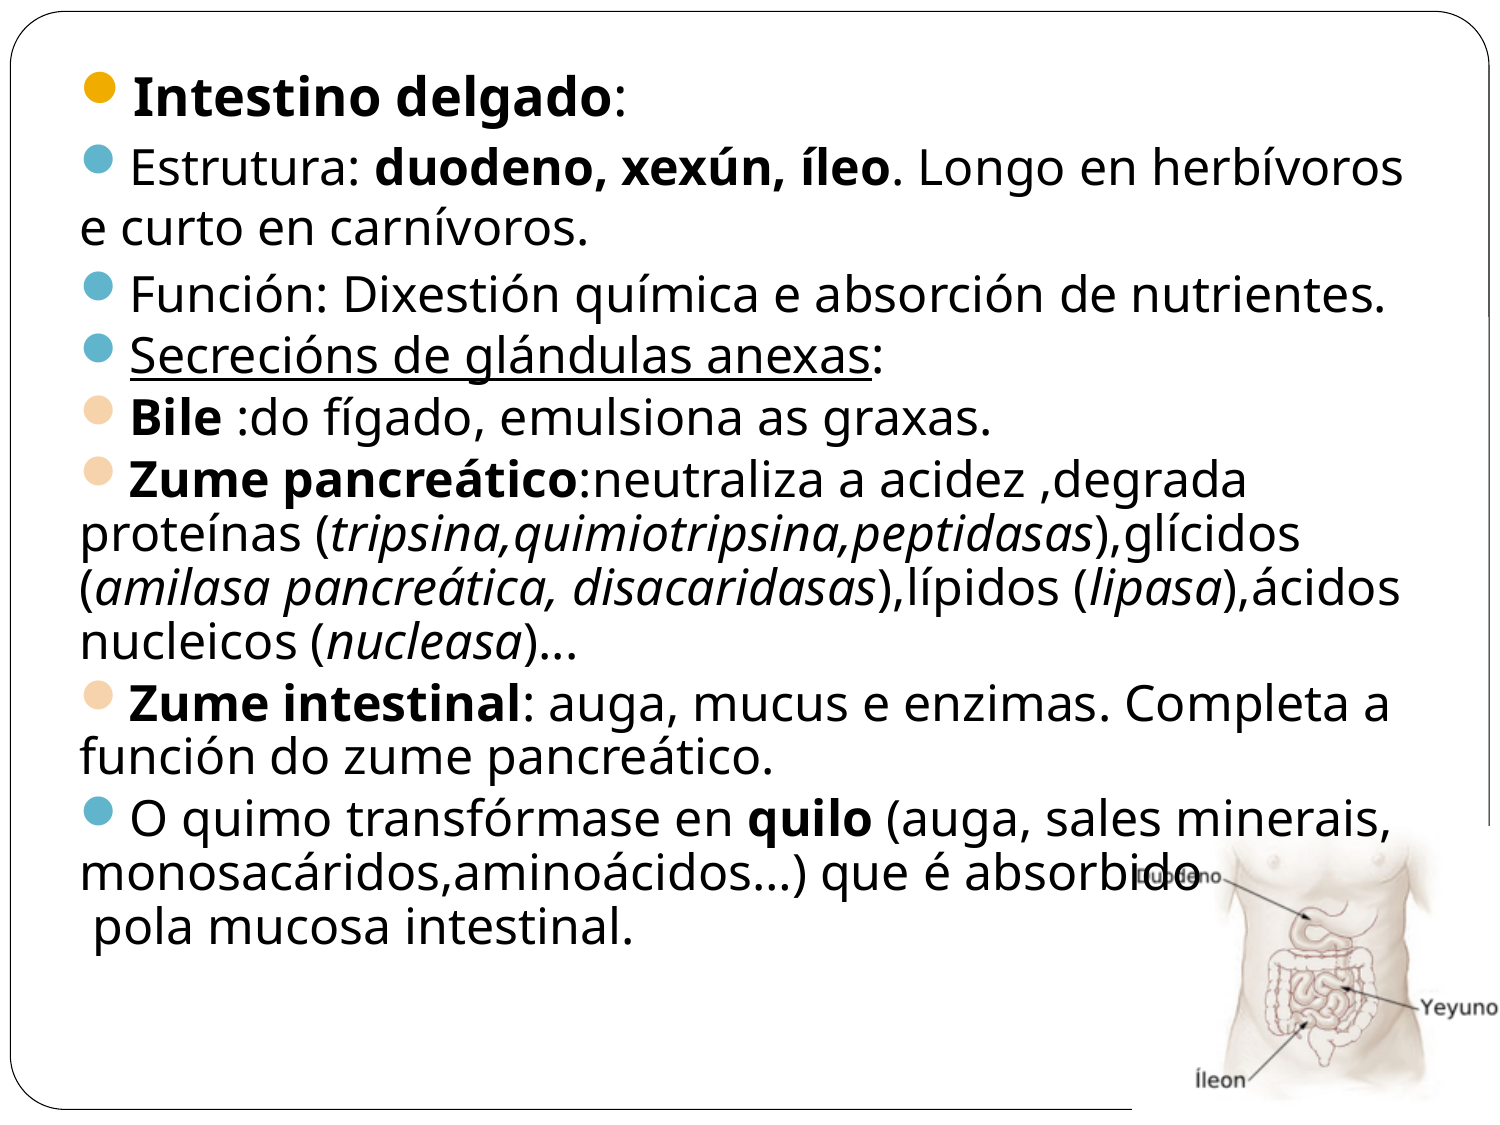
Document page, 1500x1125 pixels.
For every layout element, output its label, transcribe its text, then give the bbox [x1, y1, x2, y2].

text_box Intestino delgado: Estrutura: duodeno, xexún, íleo. Longo en herbívoros e curto en carnívoros. Función: Dixestión química e absorción de nutrientes. Secrecións de glándulas anexas: Bile :do fígado, emulsiona as graxas. Zume pancreático:neutraliza a acidez ,degrada proteínas (tripsina,quimiotripsina,peptidasas),glícidos (amilasa pancreática, disacaridasas),lípidos (lipasa),ácidos nucleicos (nucleasa)... Zume intestinal: auga, mucus e enzimas. Completa a función do zume pancreático. O quimo transfórmase en quilo (auga, sales minerais, monosacáridos,aminoácidos…) que é absorbido pola mucosa intestinal. [64, 54, 1426, 988]
picture [1132, 826, 1500, 1110]
